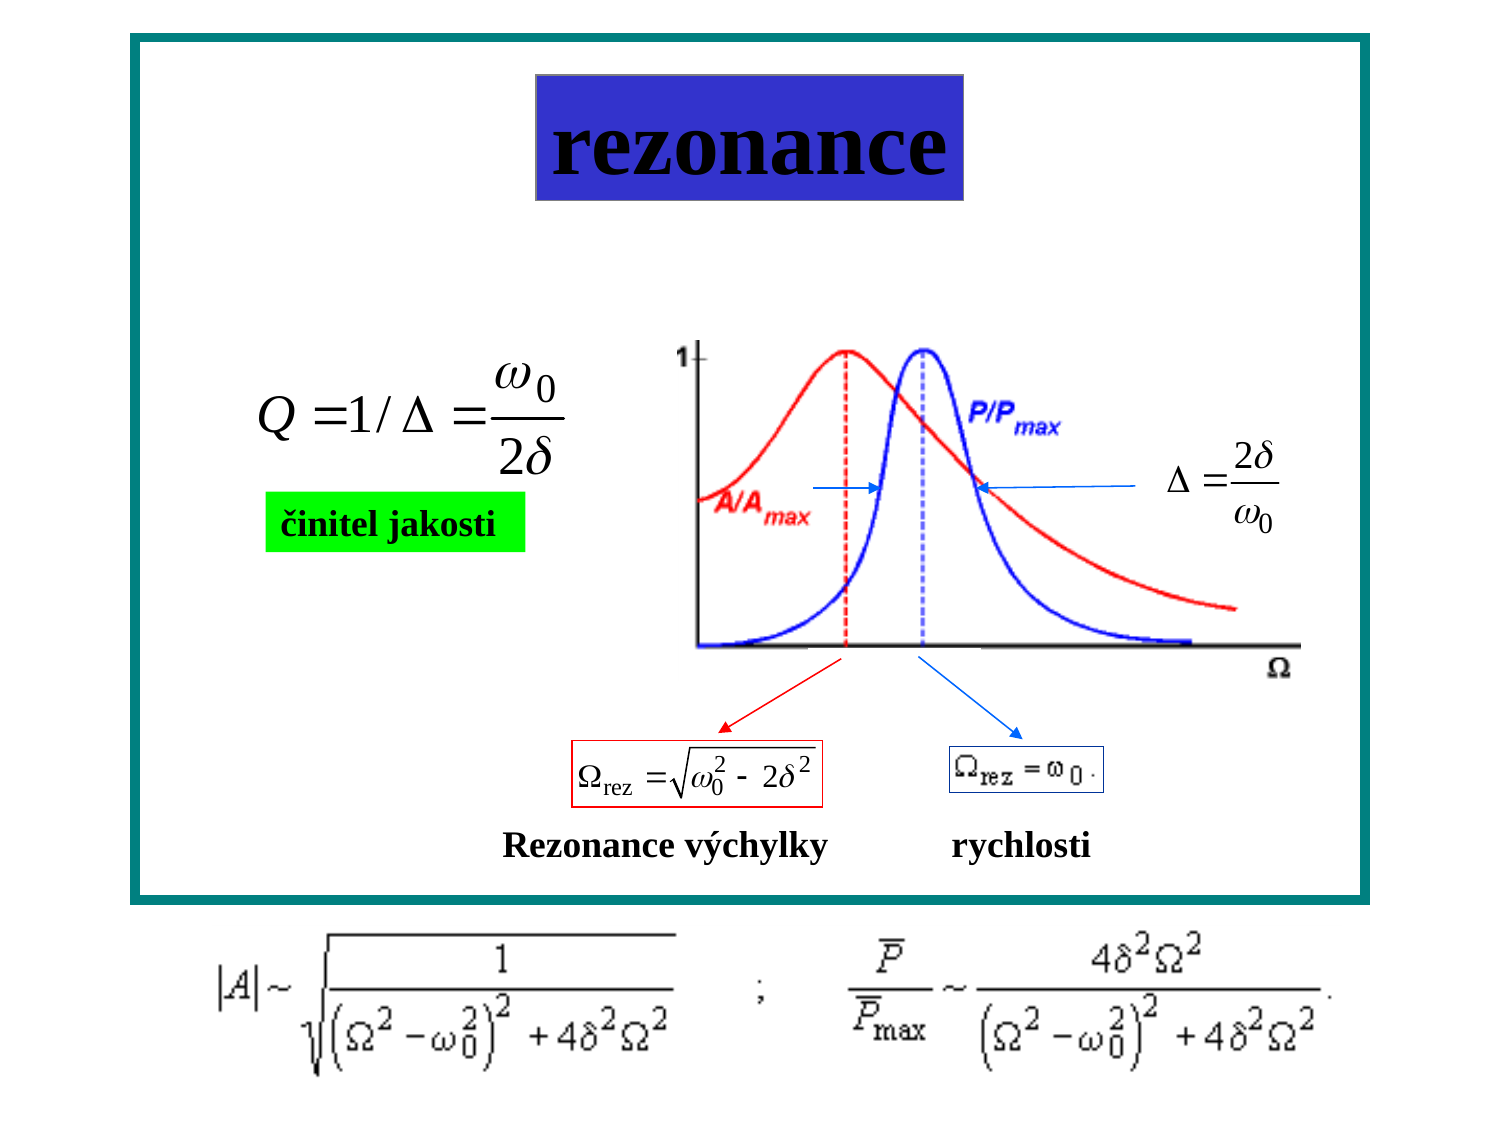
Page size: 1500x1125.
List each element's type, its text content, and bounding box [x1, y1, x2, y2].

chart [249, 336, 573, 487]
text_box činitel jakosti [265, 491, 526, 553]
text_box rezonance [536, 74, 964, 201]
chart [950, 747, 1103, 792]
text_box Rezonance výchylky rychlosti [487, 812, 1151, 873]
chart [572, 741, 822, 806]
chart [212, 924, 1342, 1085]
chart [677, 340, 1301, 681]
text_box [135, 37, 1365, 900]
